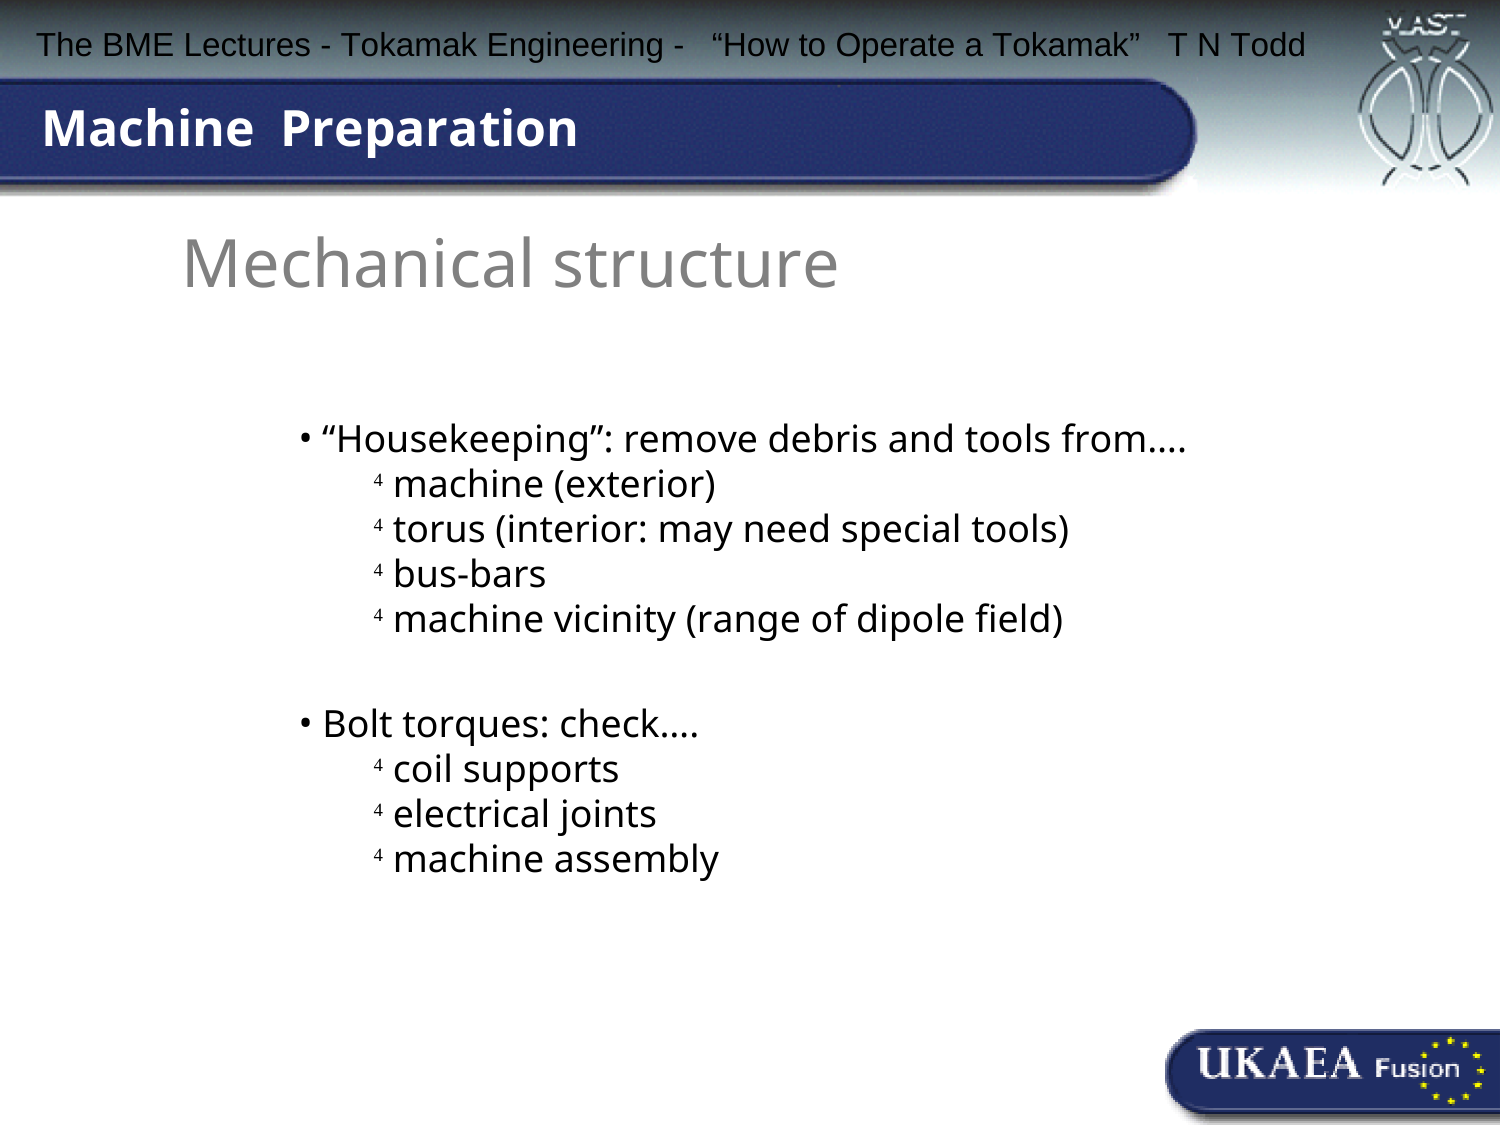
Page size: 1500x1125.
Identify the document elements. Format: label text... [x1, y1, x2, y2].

text_box “Housekeeping”: remove debris and tools from…. machine (exterior) torus (interior: may need special tools) bus-bars machine vicinity (range of dipole field) Bolt torques: check…. coil supports electrical joints machine assembly [283, 407, 1247, 888]
picture [1165, 1029, 1500, 1125]
text_box The BME Lectures - Tokamak Engineering - “How to Operate a Tokamak” T N Todd [0, 15, 1323, 57]
text_box Machine Preparation [26, 88, 595, 164]
picture [0, 0, 1500, 202]
text_box Mechanical structure [167, 212, 856, 309]
